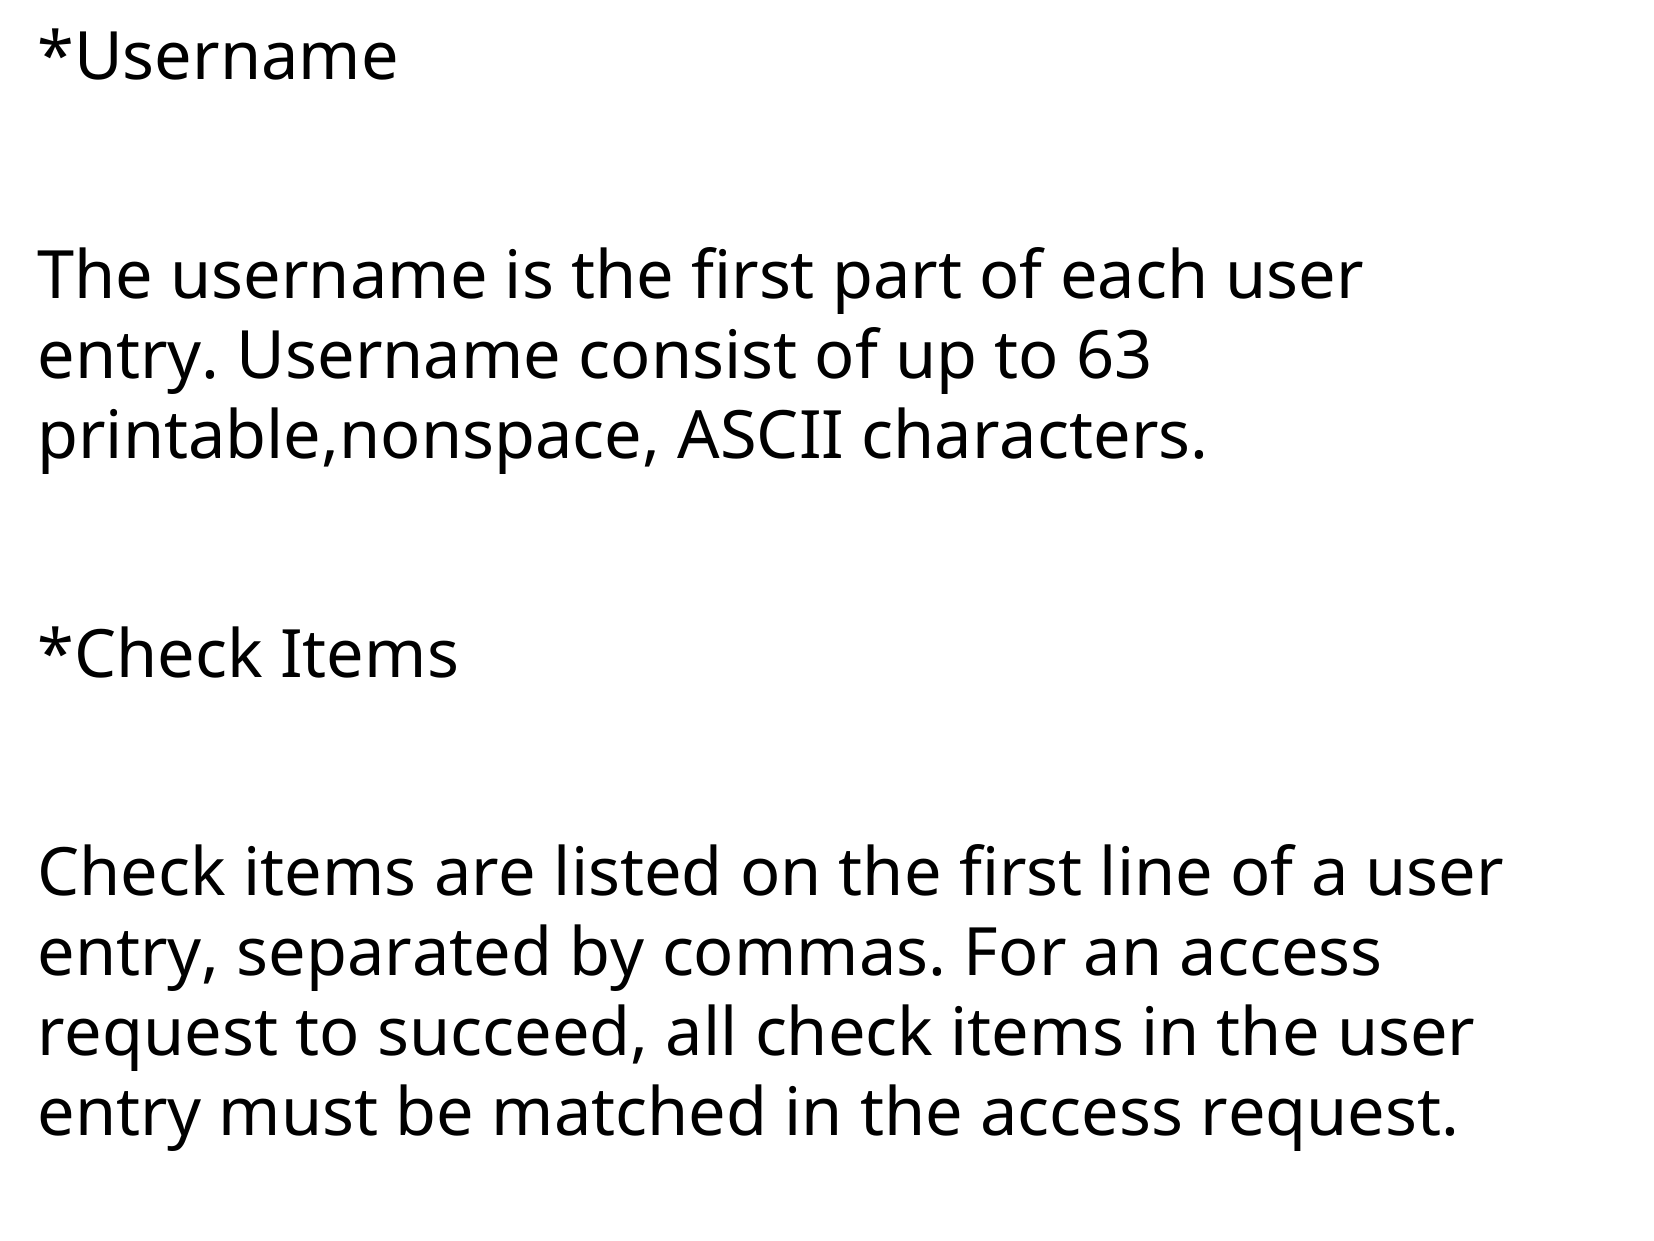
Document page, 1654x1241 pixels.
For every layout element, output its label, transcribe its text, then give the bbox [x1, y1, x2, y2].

subtitle *Username The username is the first part of each user entry. Username consist of up to 63 printable,nonspace, ASCII characters. *Check Items Check items are listed on the first line of a user entry, separated by commas. For an access request to succeed, all check items in the user entry must be matched in the access request. N.B: The line in the user entry that contains the username and check items must not exceed 255 characters. [37, 12, 1538, 1241]
